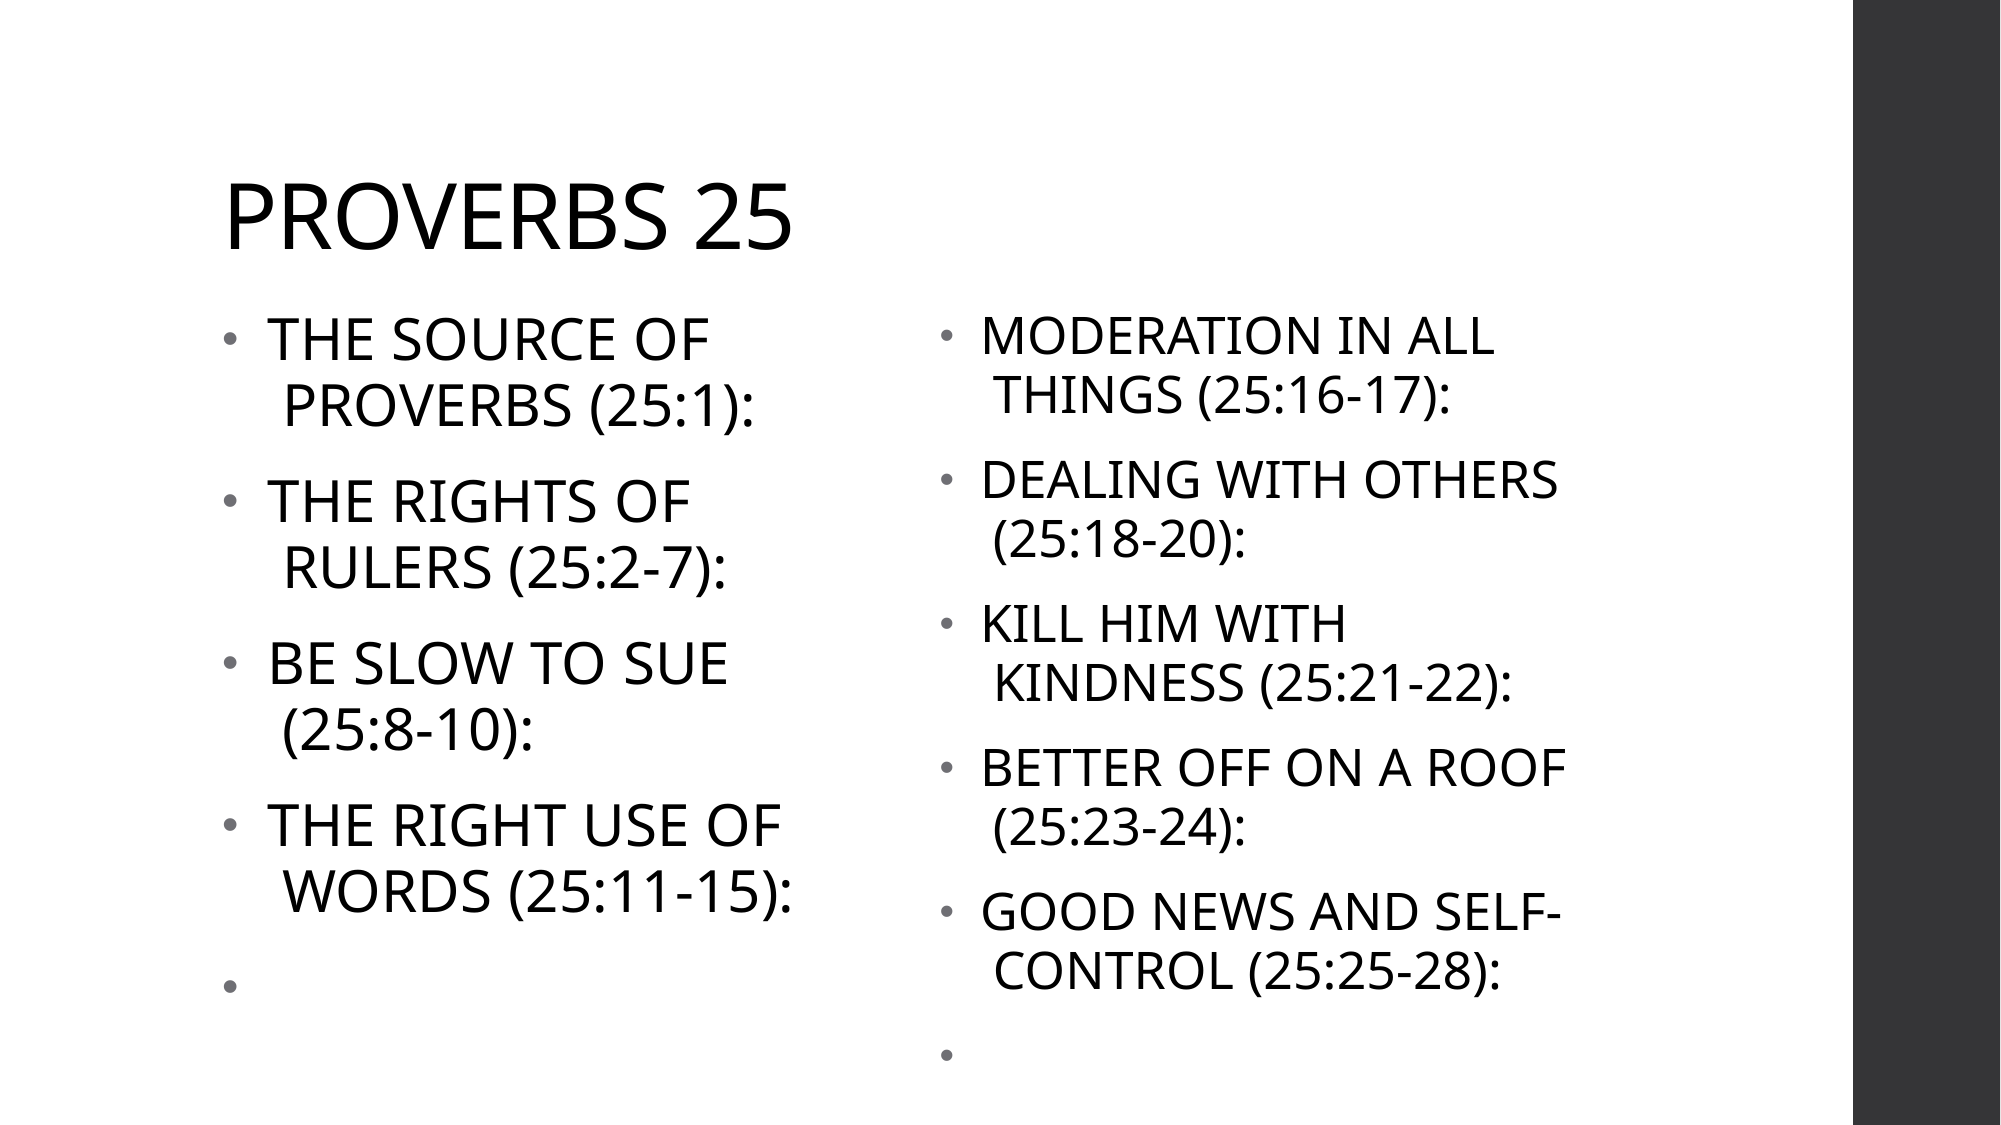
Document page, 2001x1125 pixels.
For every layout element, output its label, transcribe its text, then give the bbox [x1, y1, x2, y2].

list THE SOURCE OF PROVERBS (25:1): THE RIGHTS OF RULERS (25:2-7): BE SLOW TO SUE (25:8-10): THE RIGHT USE OF WORDS (25:11-15): [207, 299, 900, 1014]
title PROVERBS 25 [206, 60, 1797, 278]
list MODERATION IN ALL THINGS (25:16-17): DEALING WITH OTHERS (25:18-20): KILL HIM WITH KINDNESS (25:21-22): BETTER OFF ON A ROOF (25:23-24): GOOD NEWS AND SELF-CONTROL (25:25-28): [924, 299, 1617, 1014]
